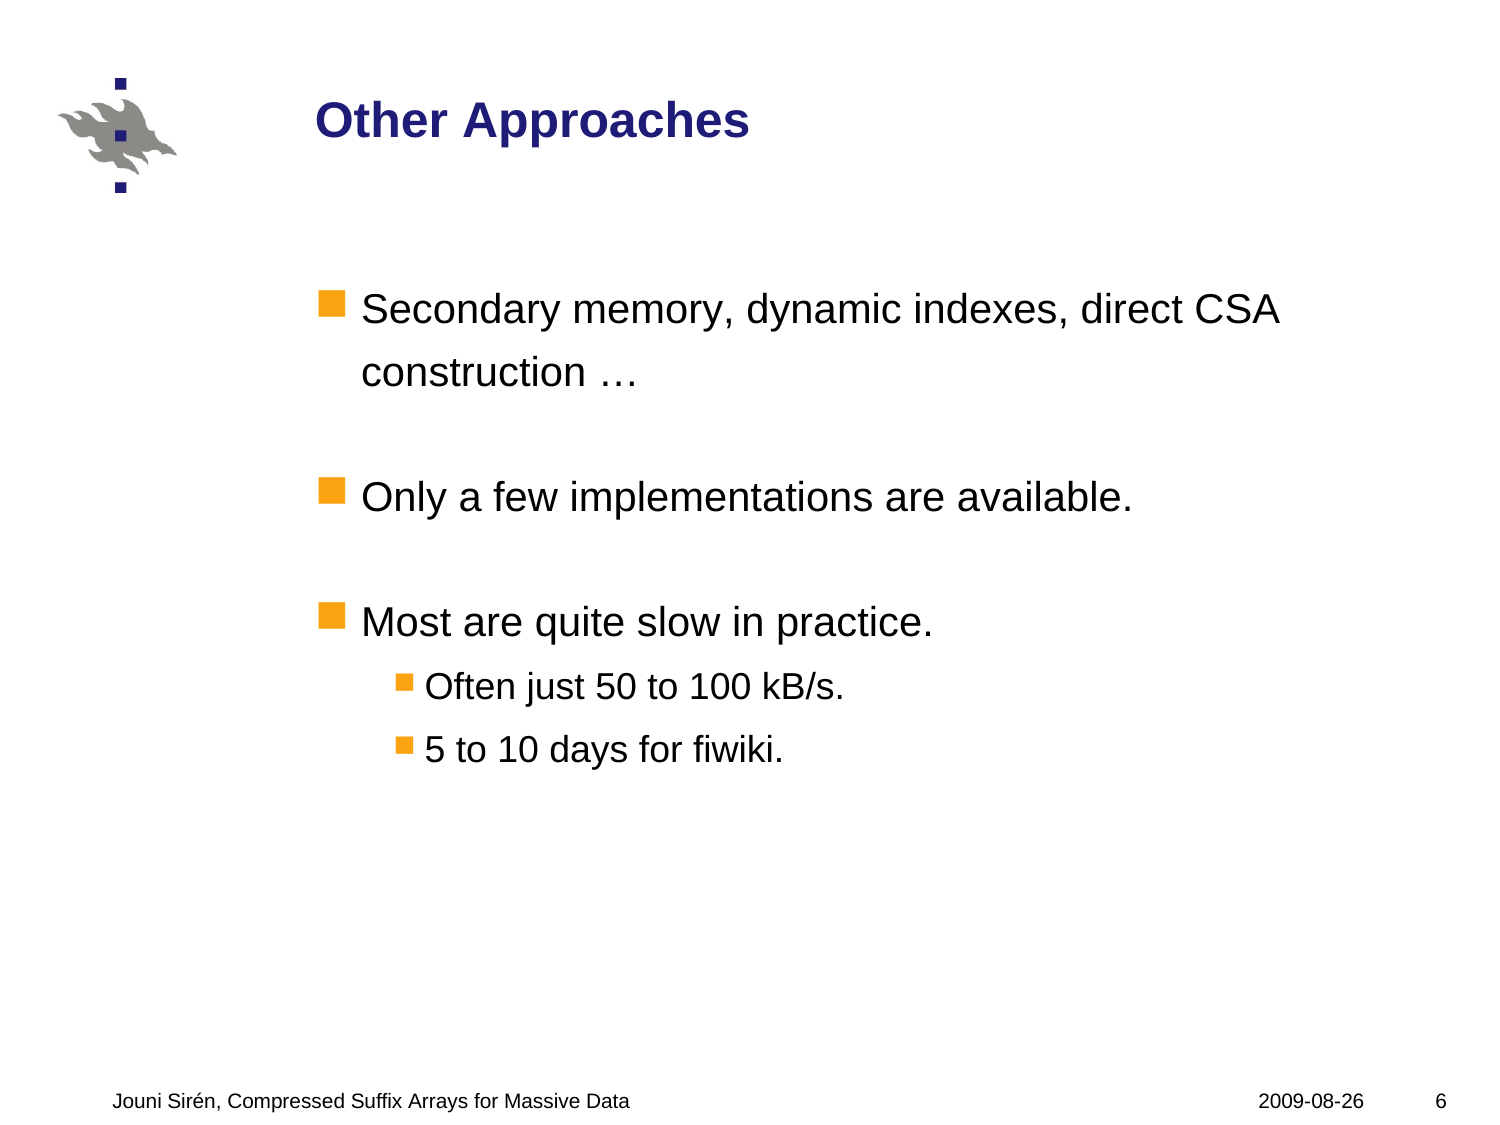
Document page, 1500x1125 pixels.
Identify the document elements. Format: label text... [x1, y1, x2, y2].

picture [57, 78, 177, 193]
title Other Approaches [299, 17, 1450, 216]
list Secondary memory, dynamic indexes, direct CSA construction … Only a few implementations are available. Most are quite slow in practice. Often just 50 to 100 kB/s. 5 to 10 days for fiwiki. [299, 262, 1450, 1091]
